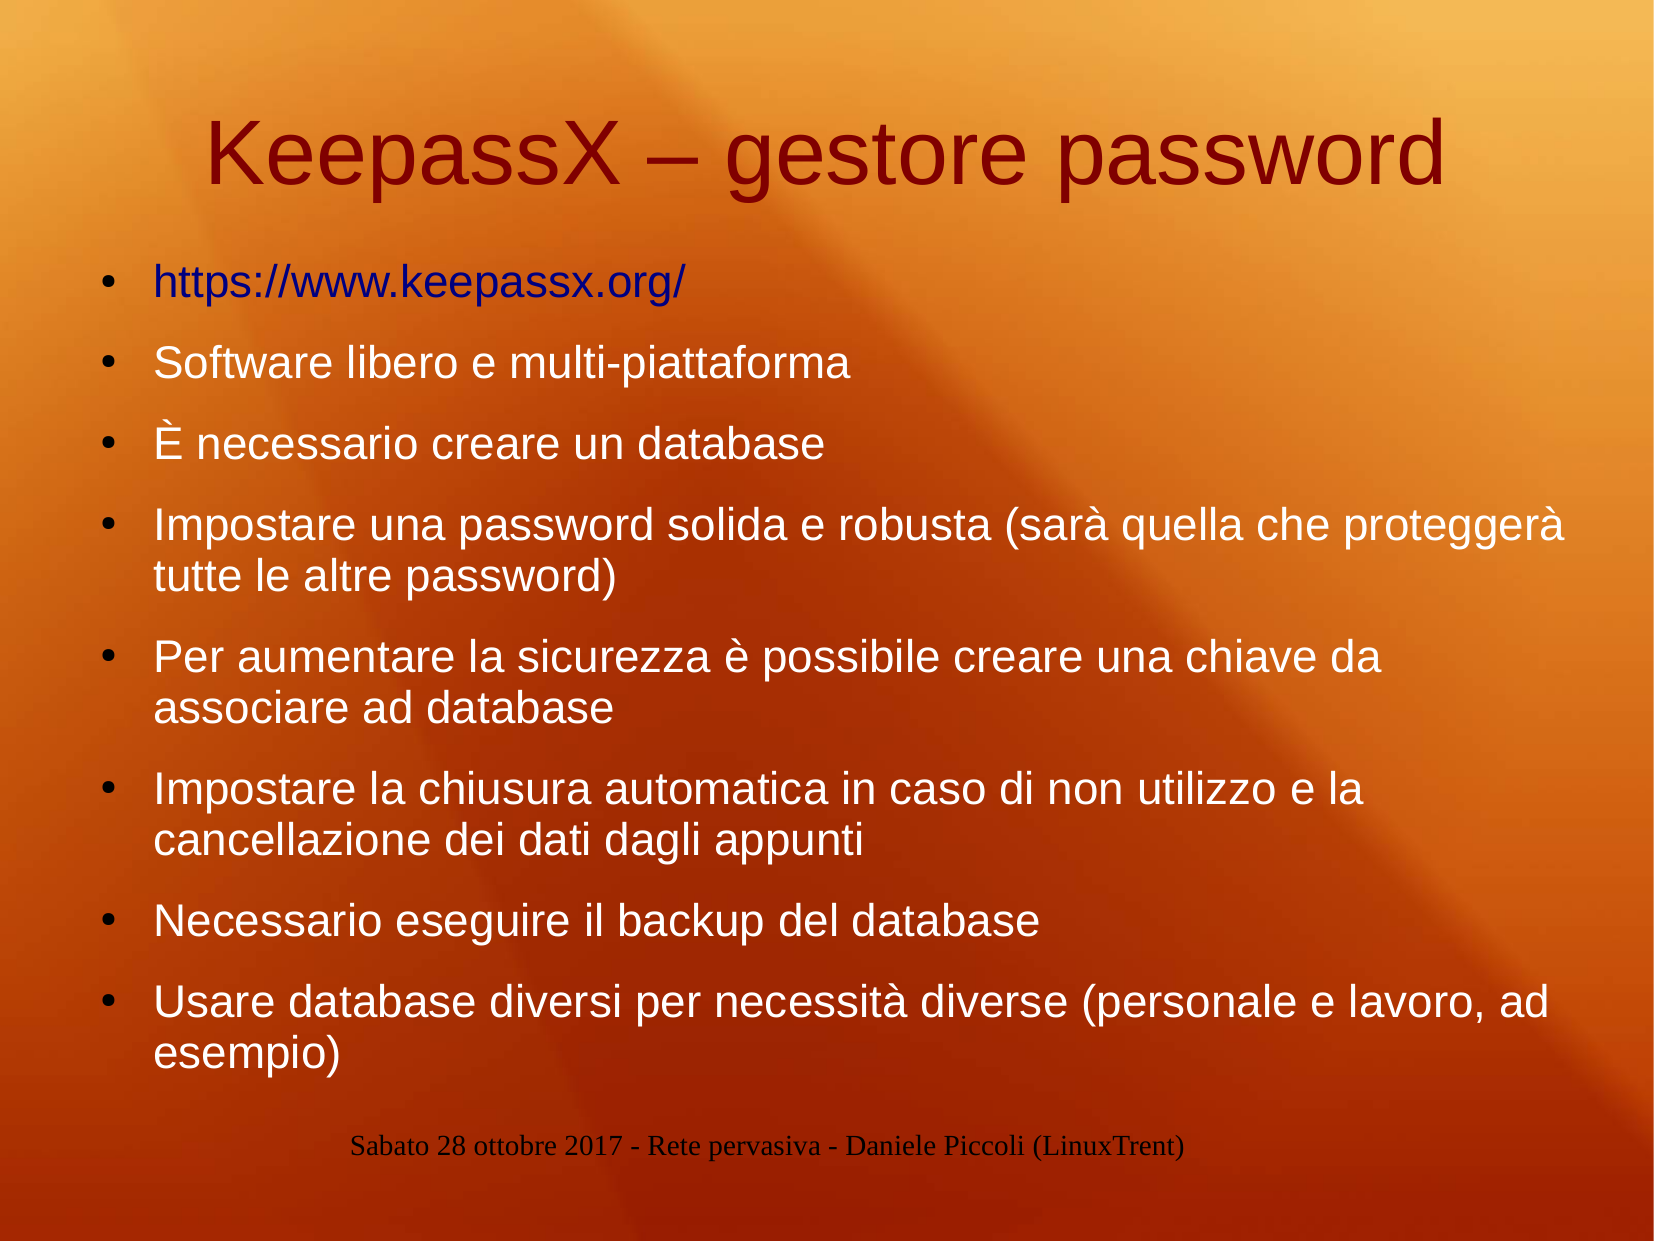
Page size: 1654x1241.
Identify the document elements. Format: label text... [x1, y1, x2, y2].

list https://www.keepassx.org/ Software libero e multi-piattaforma È necessario creare un database Impostare una password solida e robusta (sarà quella che proteggerà tutte le altre password) Per aumentare la sicurezza è possibile creare una chiave da associare ad database Impostare la chiusura automatica in caso di non utilizzo e la cancellazione dei dati dagli appunti Necessario eseguire il backup del database Usare database diversi per necessità diverse (personale e lavoro, ad esempio) [82, 256, 1571, 1079]
title KeepassX – gestore password [82, 49, 1571, 256]
picture [0, 0, 1654, 1241]
